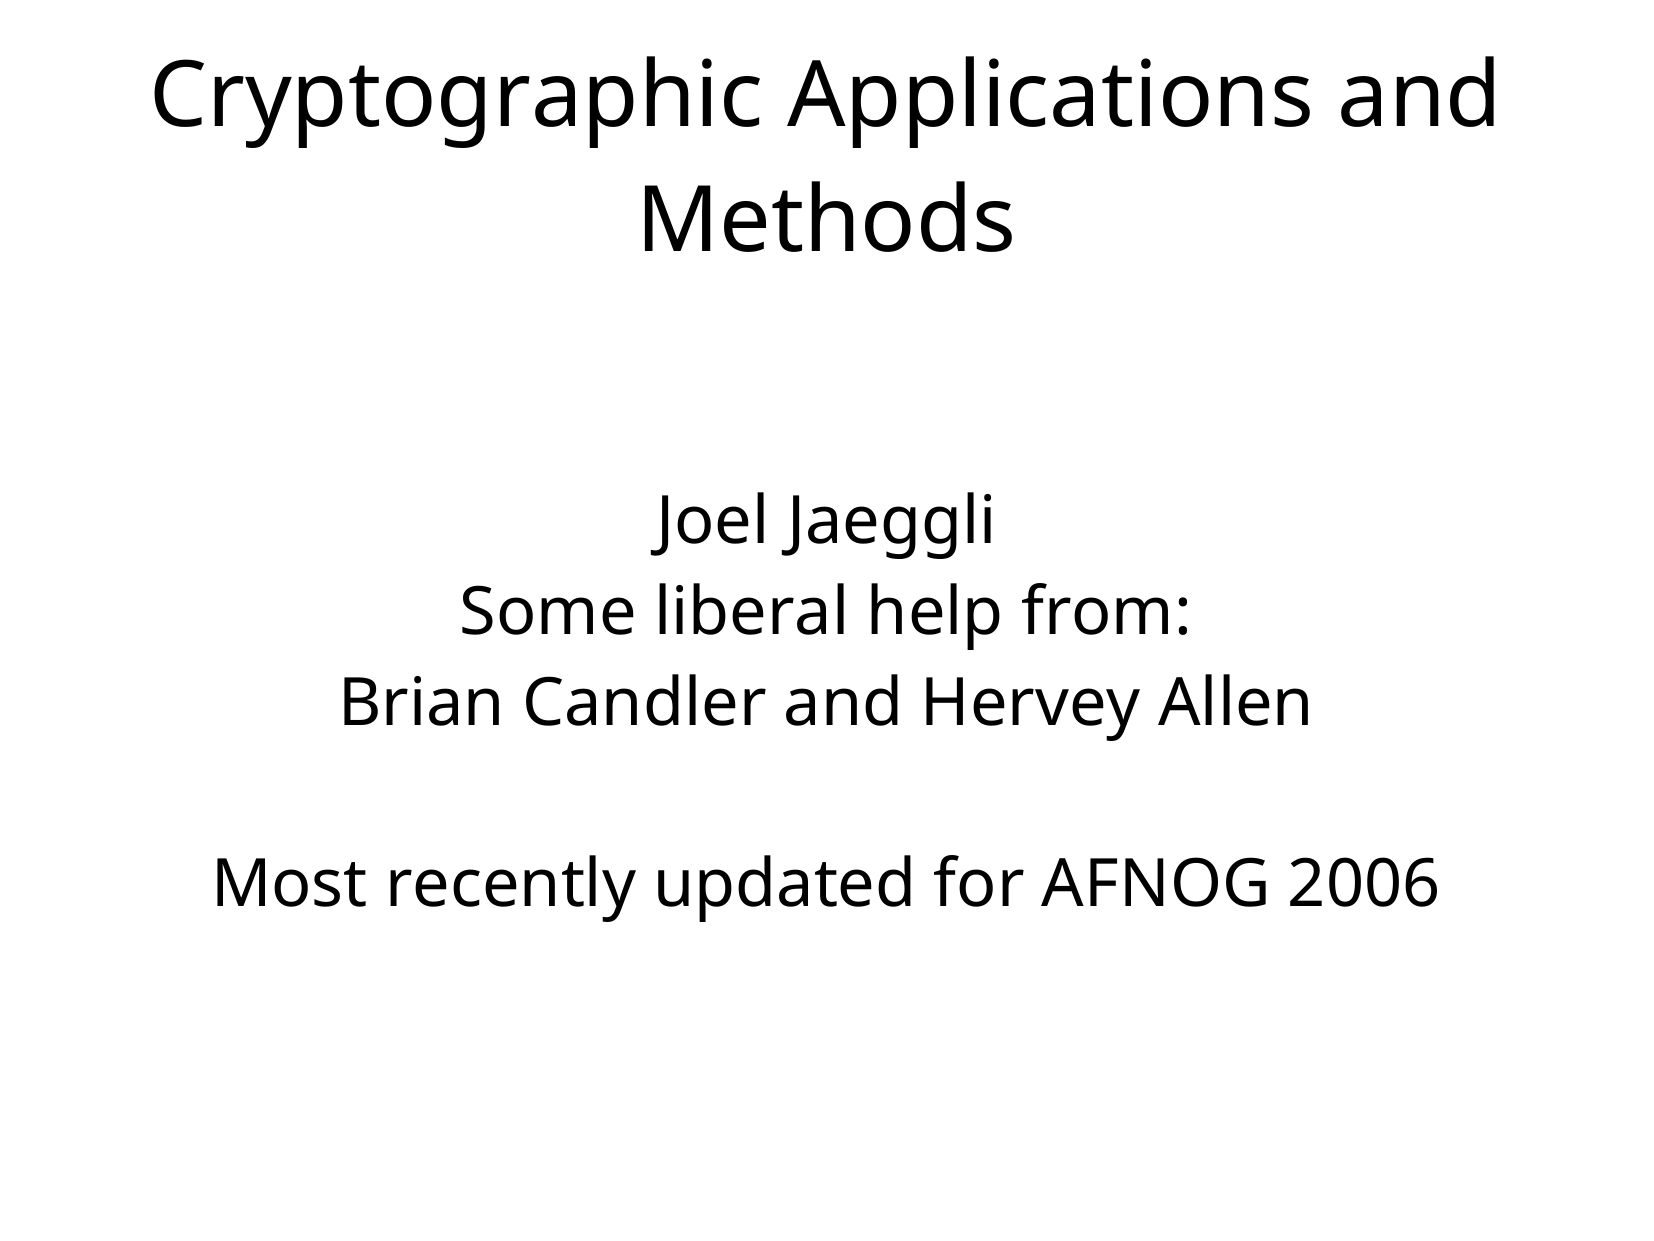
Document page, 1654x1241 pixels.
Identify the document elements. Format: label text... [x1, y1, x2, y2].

subtitle Joel Jaeggli Some liberal help from: Brian Candler and Hervey Allen Most recently updated for AFNOG 2006 [82, 290, 1571, 1109]
title Cryptographic Applications and Methods [82, 42, 1571, 264]
